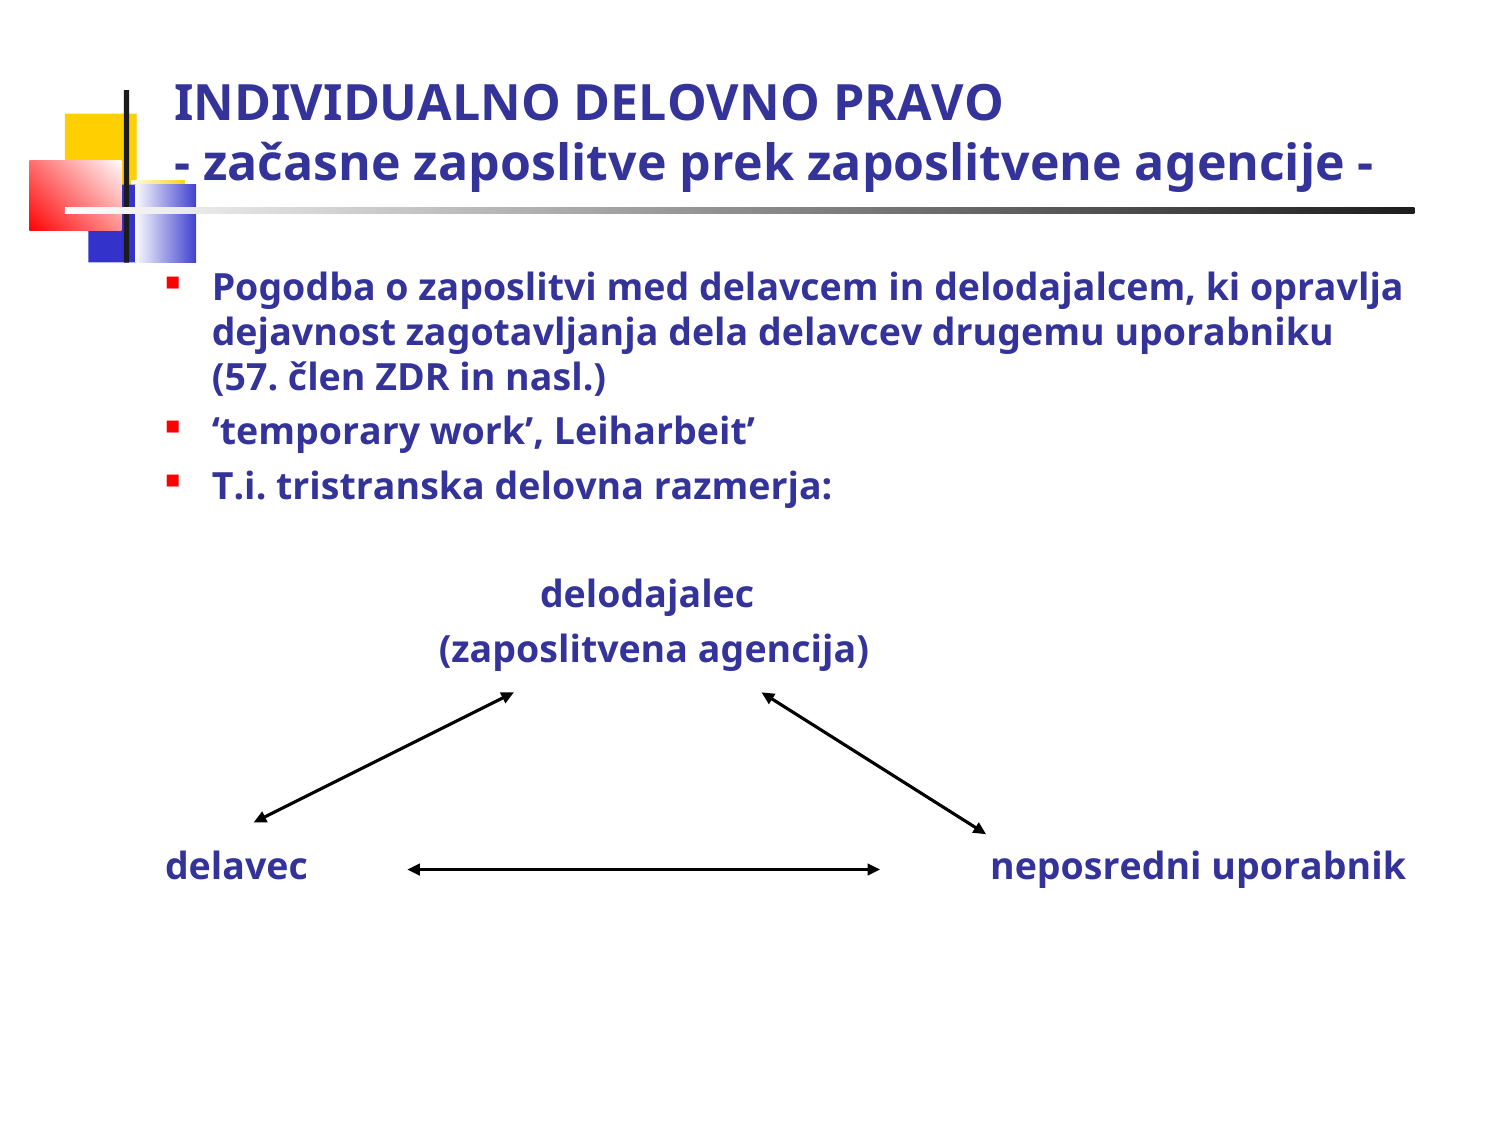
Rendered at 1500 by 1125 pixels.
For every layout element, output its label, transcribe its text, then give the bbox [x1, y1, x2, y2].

title INDIVIDUALNO DELOVNO PRAVO - začasne zaposlitve prek zaposlitvene agencije - [159, 35, 1468, 199]
list Pogodba o zaposlitvi med delavcem in delodajalcem, ki opravlja dejavnost zagotavljanja dela delavcev drugemu uporabniku (57. člen ZDR in nasl.) ‘temporary work’, Leiharbeit’ T.i. tristranska delovna razmerja: delodajalec (zaposlitvena agencija) delavec neposredni uporabnik [75, 255, 1426, 1005]
